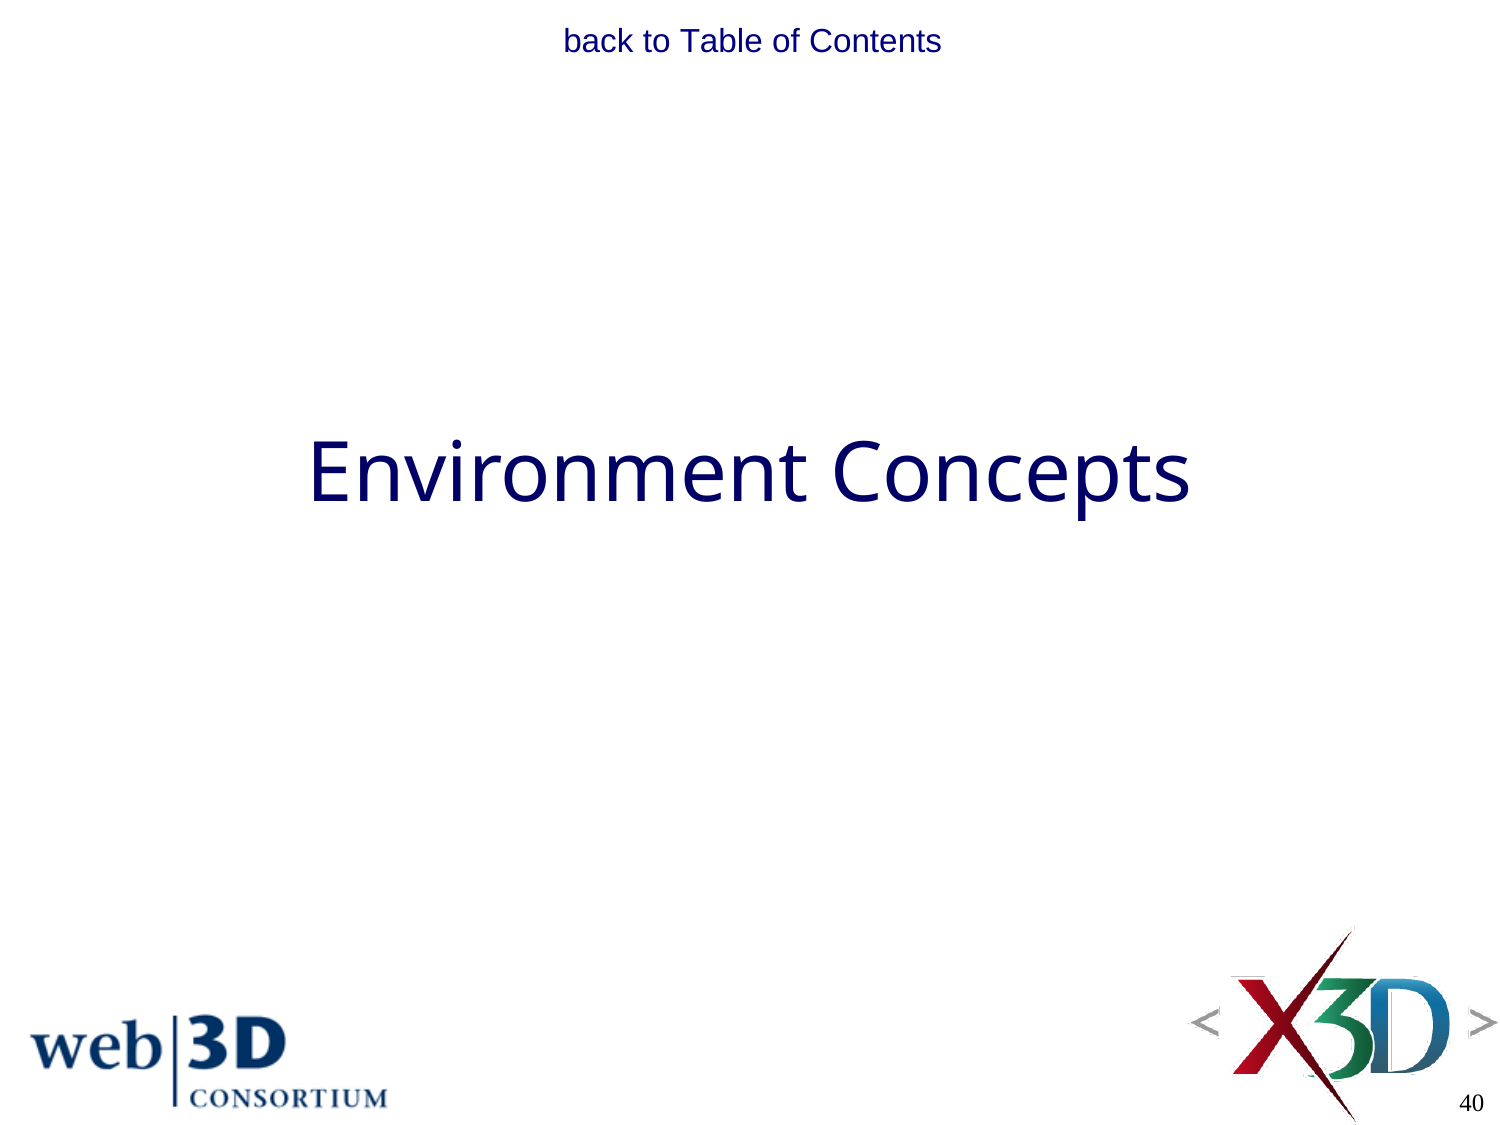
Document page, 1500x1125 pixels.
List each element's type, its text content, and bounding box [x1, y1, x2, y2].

title Environment Concepts [112, 374, 1388, 563]
picture [1187, 926, 1500, 1125]
text_box back to Table of Contents [548, 14, 958, 68]
picture [12, 998, 413, 1118]
